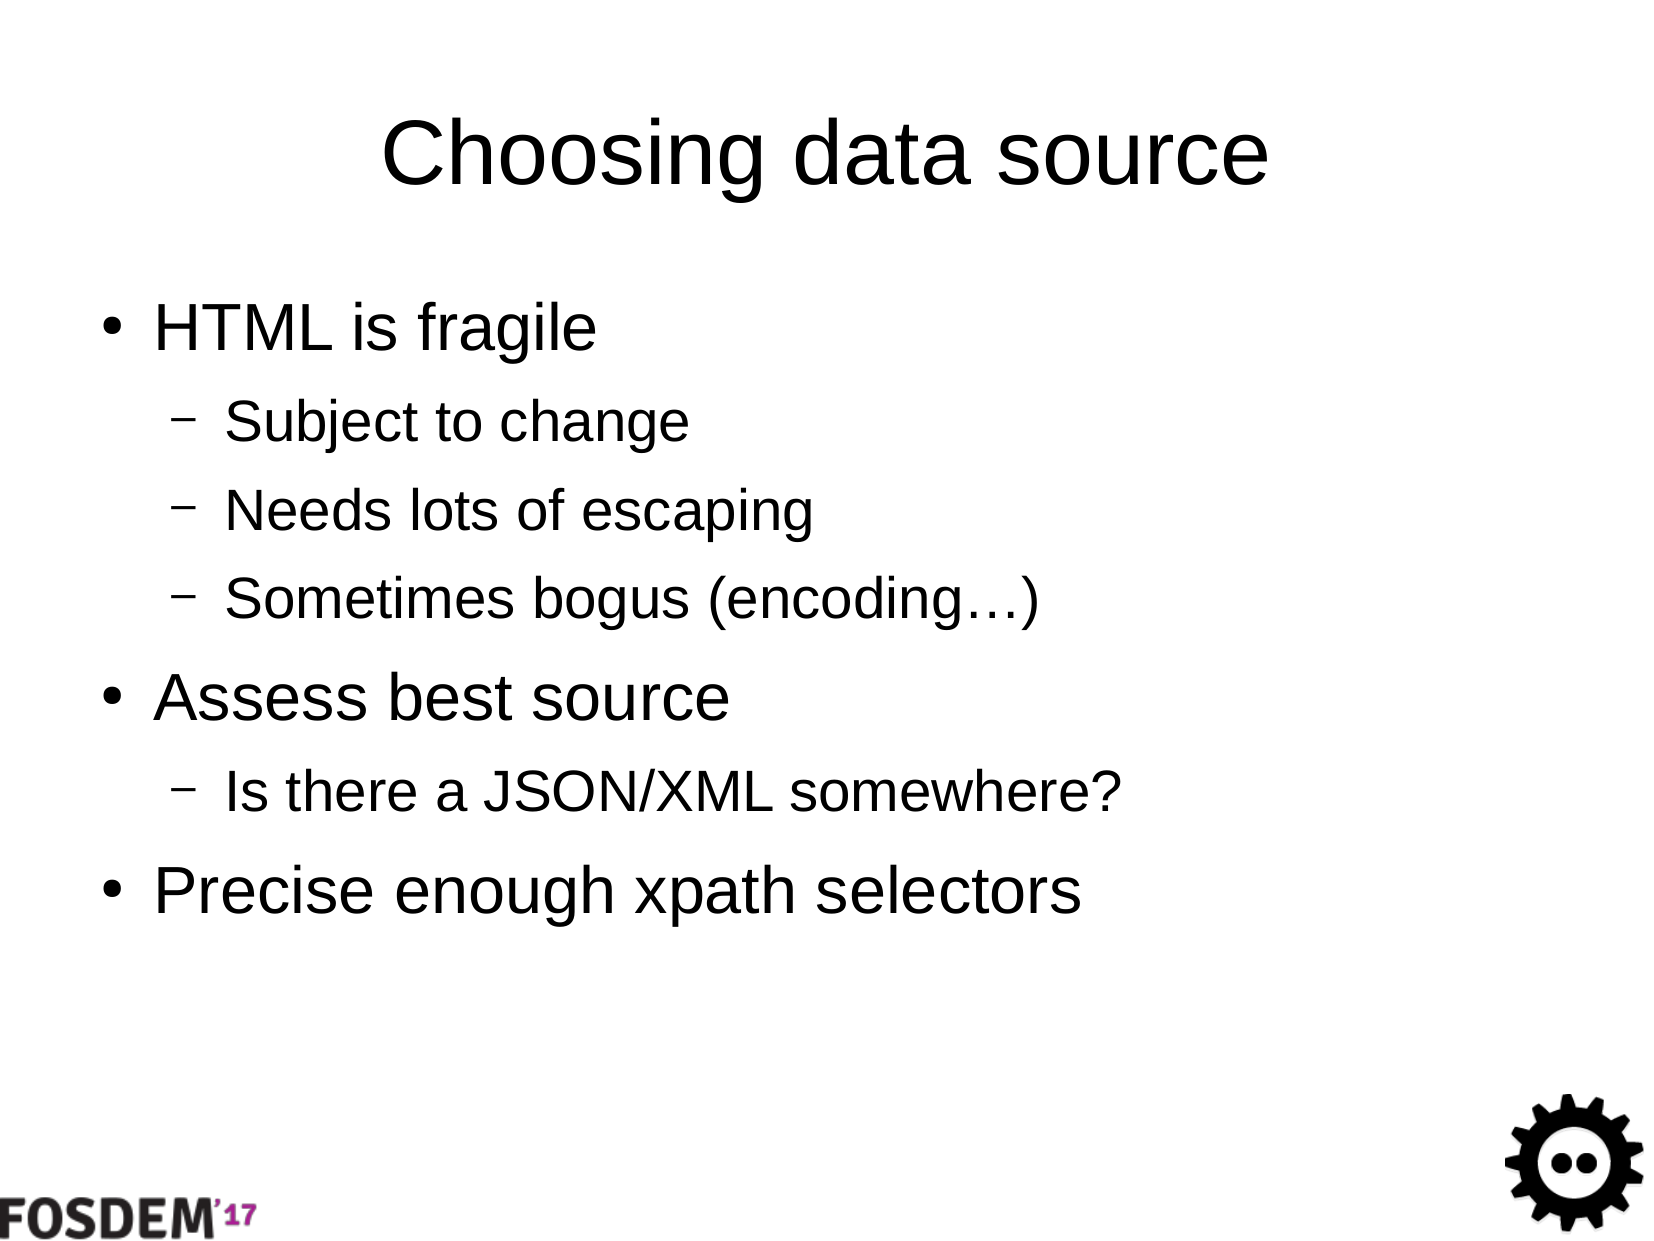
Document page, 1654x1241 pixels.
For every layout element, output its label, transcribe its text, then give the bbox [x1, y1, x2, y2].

list HTML is fragile Subject to change Needs lots of escaping Sometimes bogus (encoding…) Assess best source Is there a JSON/XML somewhere? Precise enough xpath selectors [82, 290, 1571, 1010]
picture [1505, 1094, 1648, 1235]
title Choosing data source [82, 49, 1571, 257]
picture [0, 1196, 258, 1241]
